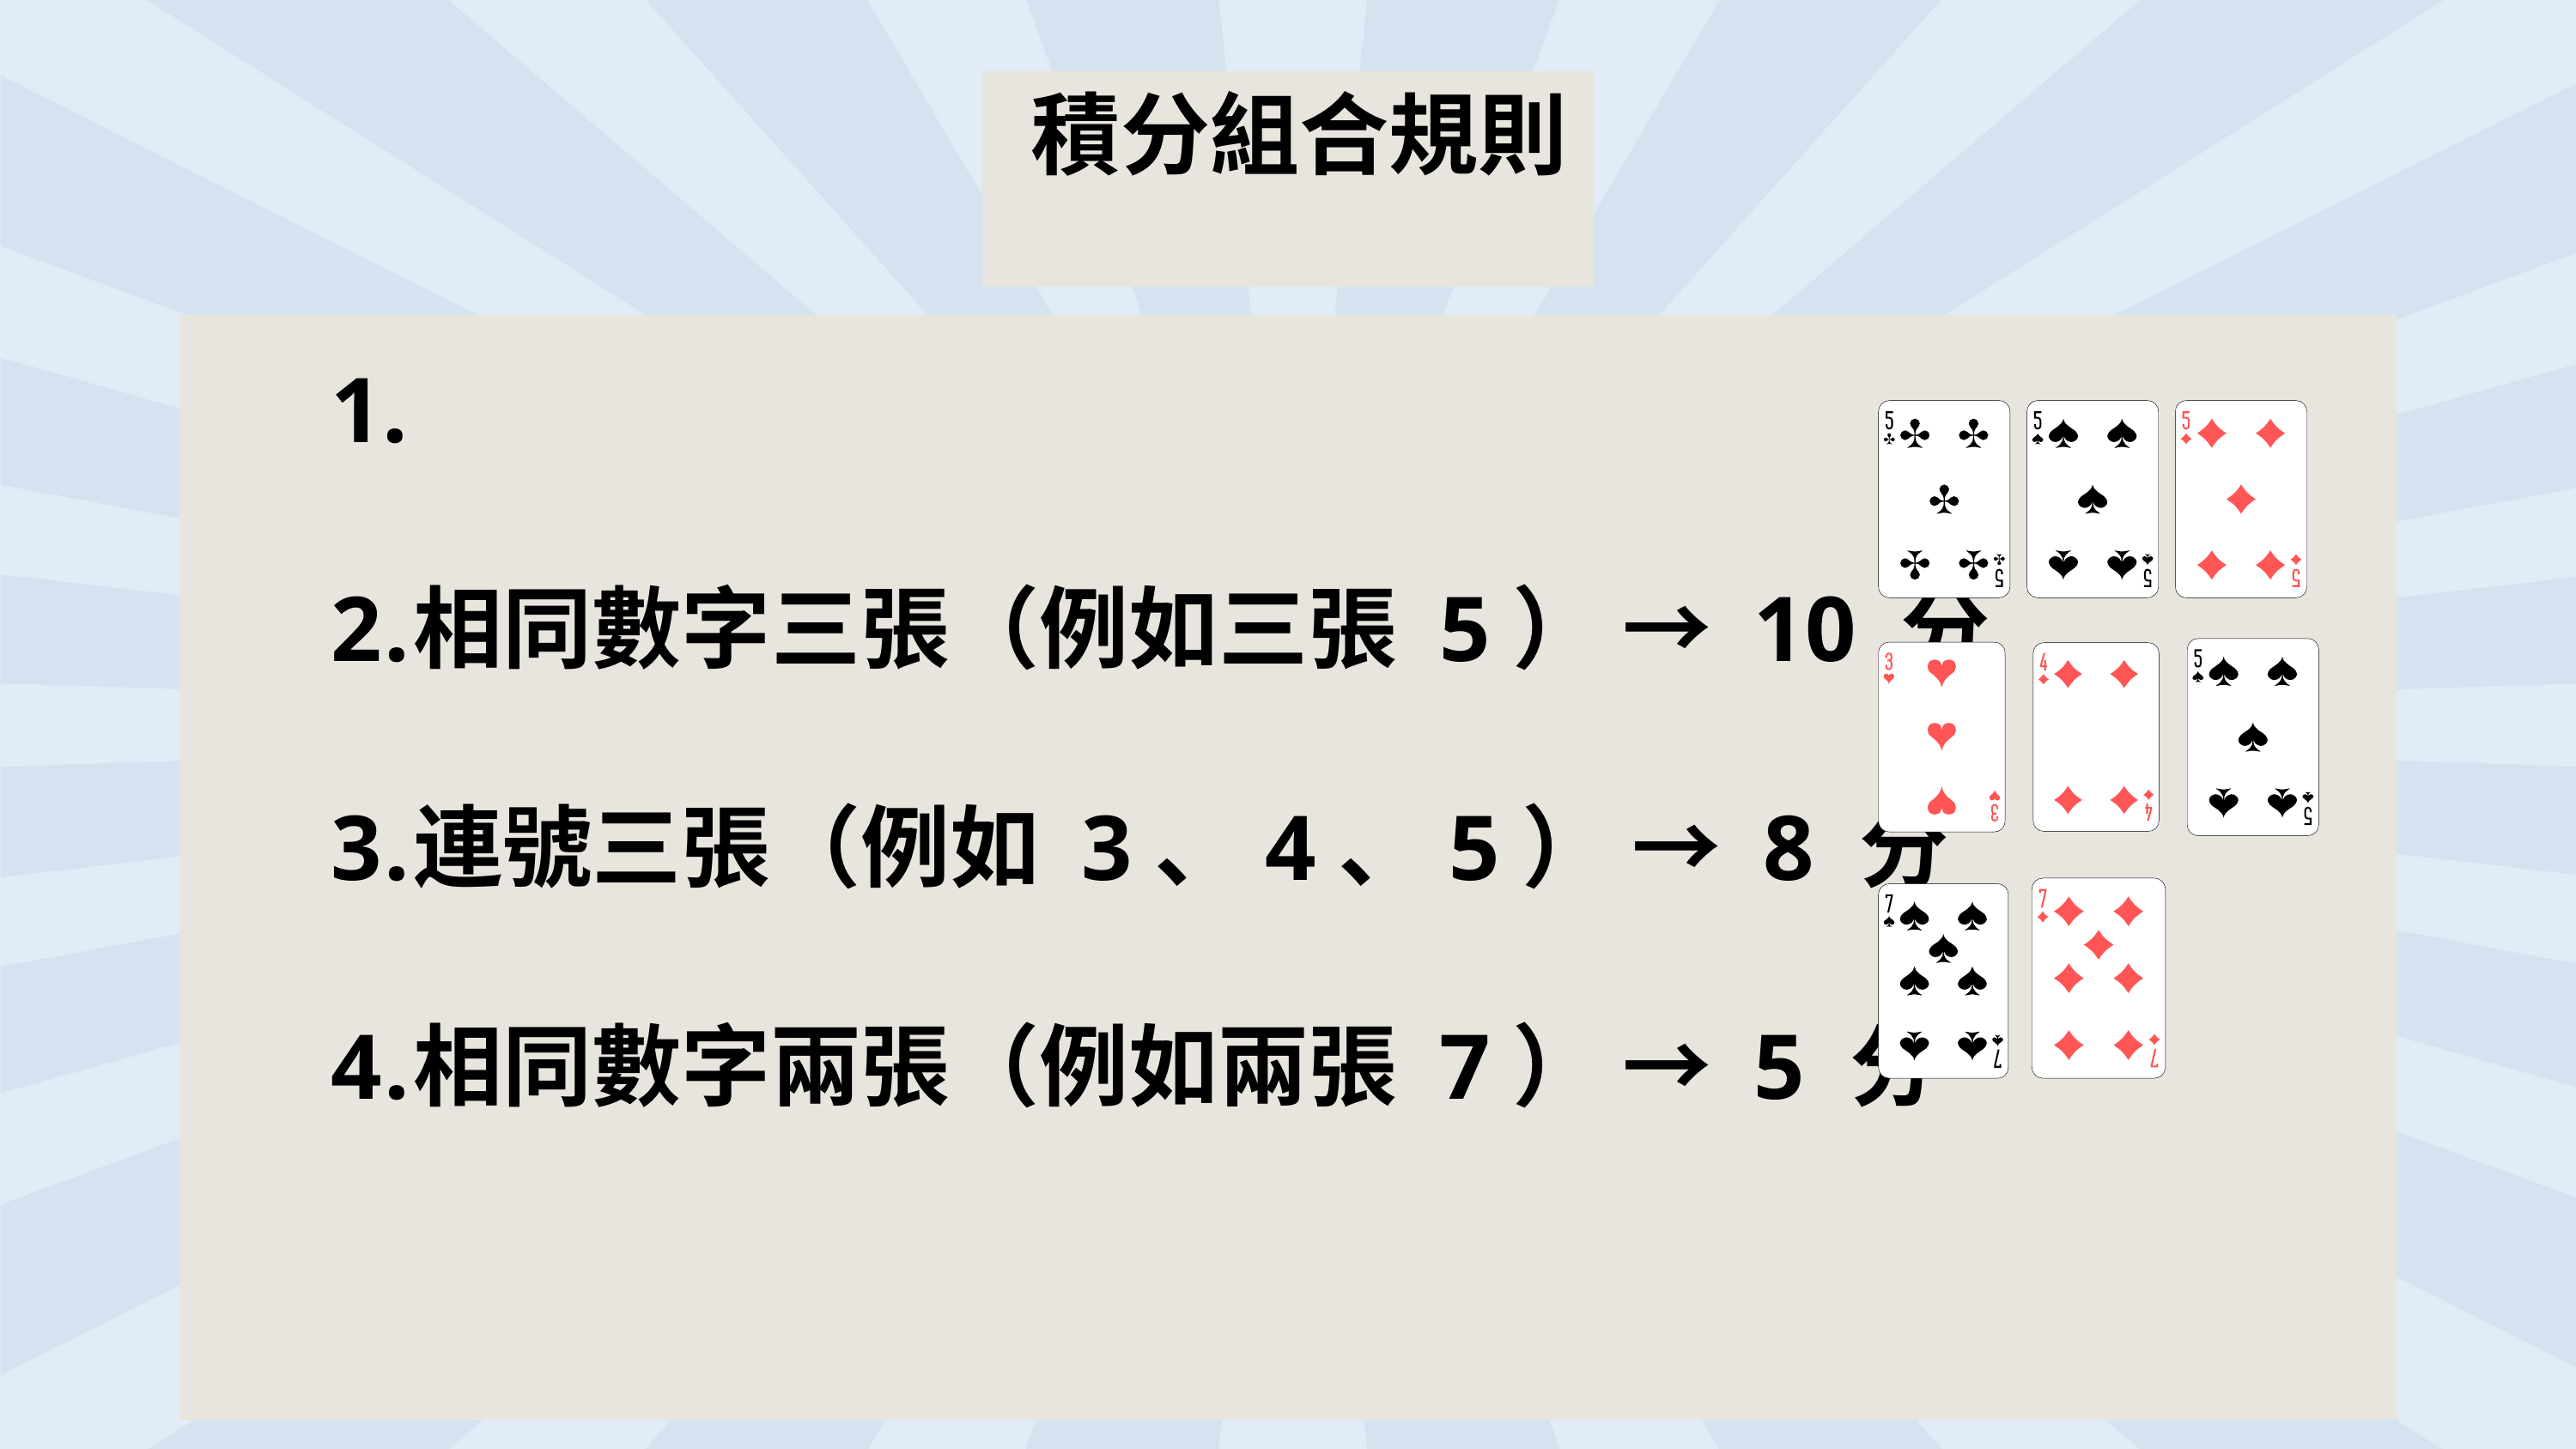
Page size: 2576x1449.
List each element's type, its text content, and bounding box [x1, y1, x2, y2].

text_box [1878, 883, 2009, 1079]
text_box [0, 0, 2576, 1449]
text_box [2026, 400, 2159, 598]
text_box 相同數字三張（例如三張 5） → 10 分 連號三張（例如 3、4、5） → 8 分 相同數字兩張（例如兩張 7） → 5 分 [179, 0, 2397, 1420]
text_box [2175, 400, 2307, 598]
text_box [2032, 642, 2160, 832]
text_box [1878, 400, 2011, 598]
text_box [2186, 638, 2319, 836]
text_box [2032, 877, 2166, 1079]
text_box [1878, 641, 2006, 833]
